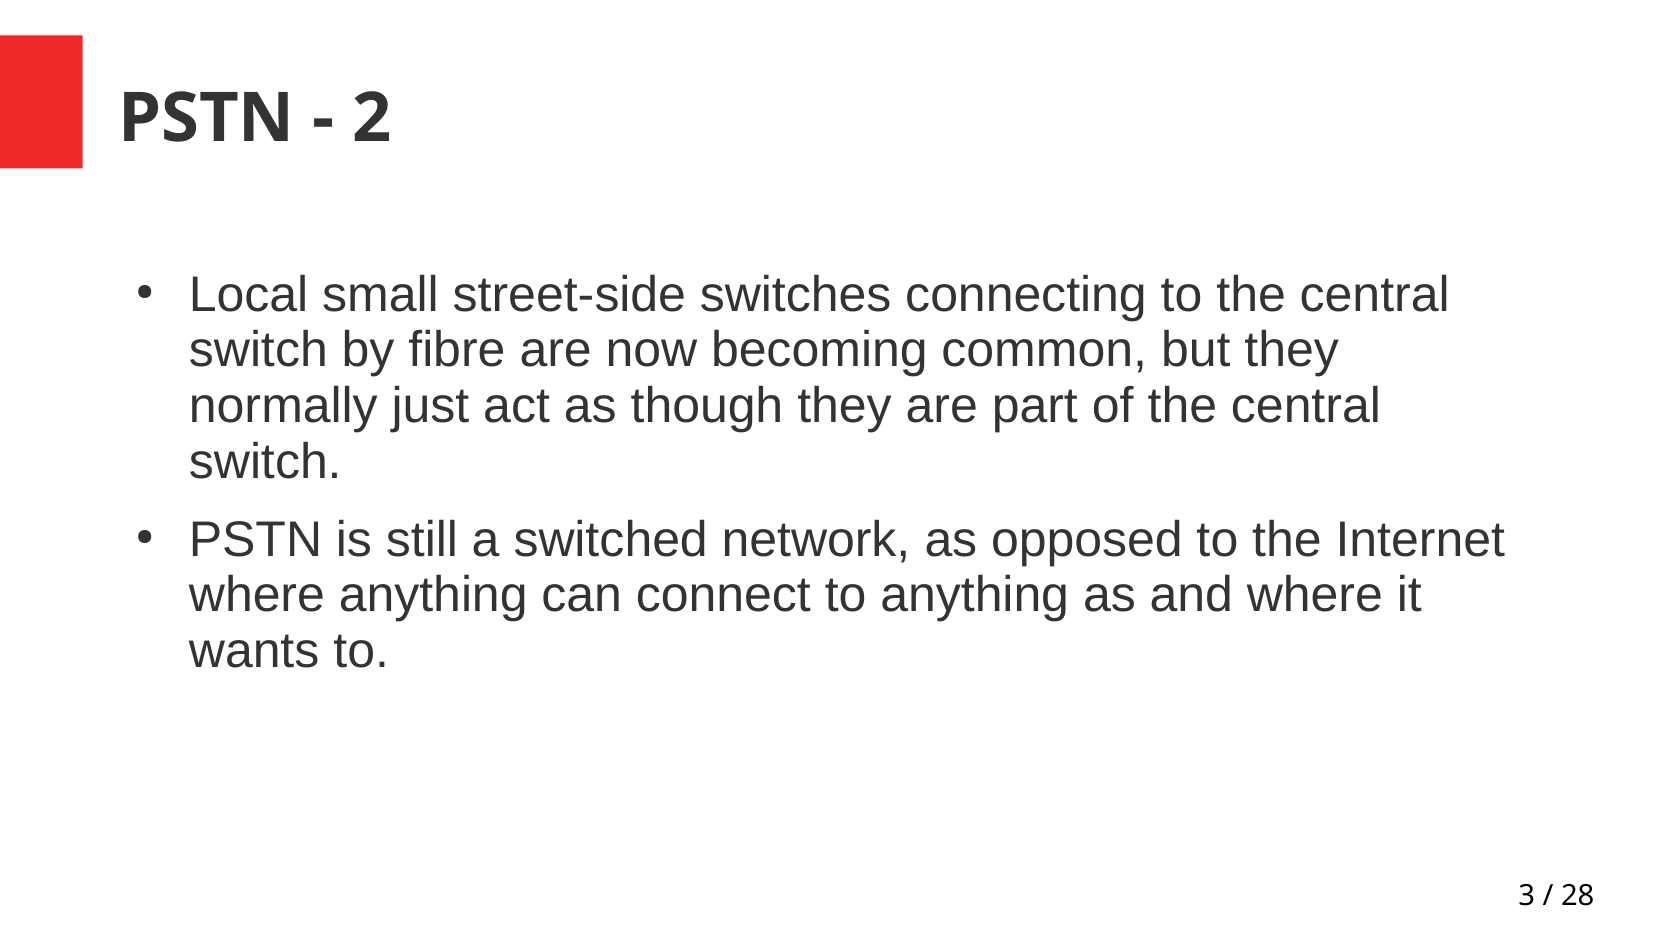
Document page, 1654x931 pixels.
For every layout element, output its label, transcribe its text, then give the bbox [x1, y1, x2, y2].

list Local small street-side switches connecting to the central switch by fibre are now becoming common, but they normally just act as though they are part of the central switch. PSTN is still a switched network, as opposed to the Internet where anything can connect to anything as and where it wants to. [118, 265, 1536, 806]
title PSTN - 2 [118, 37, 1571, 193]
